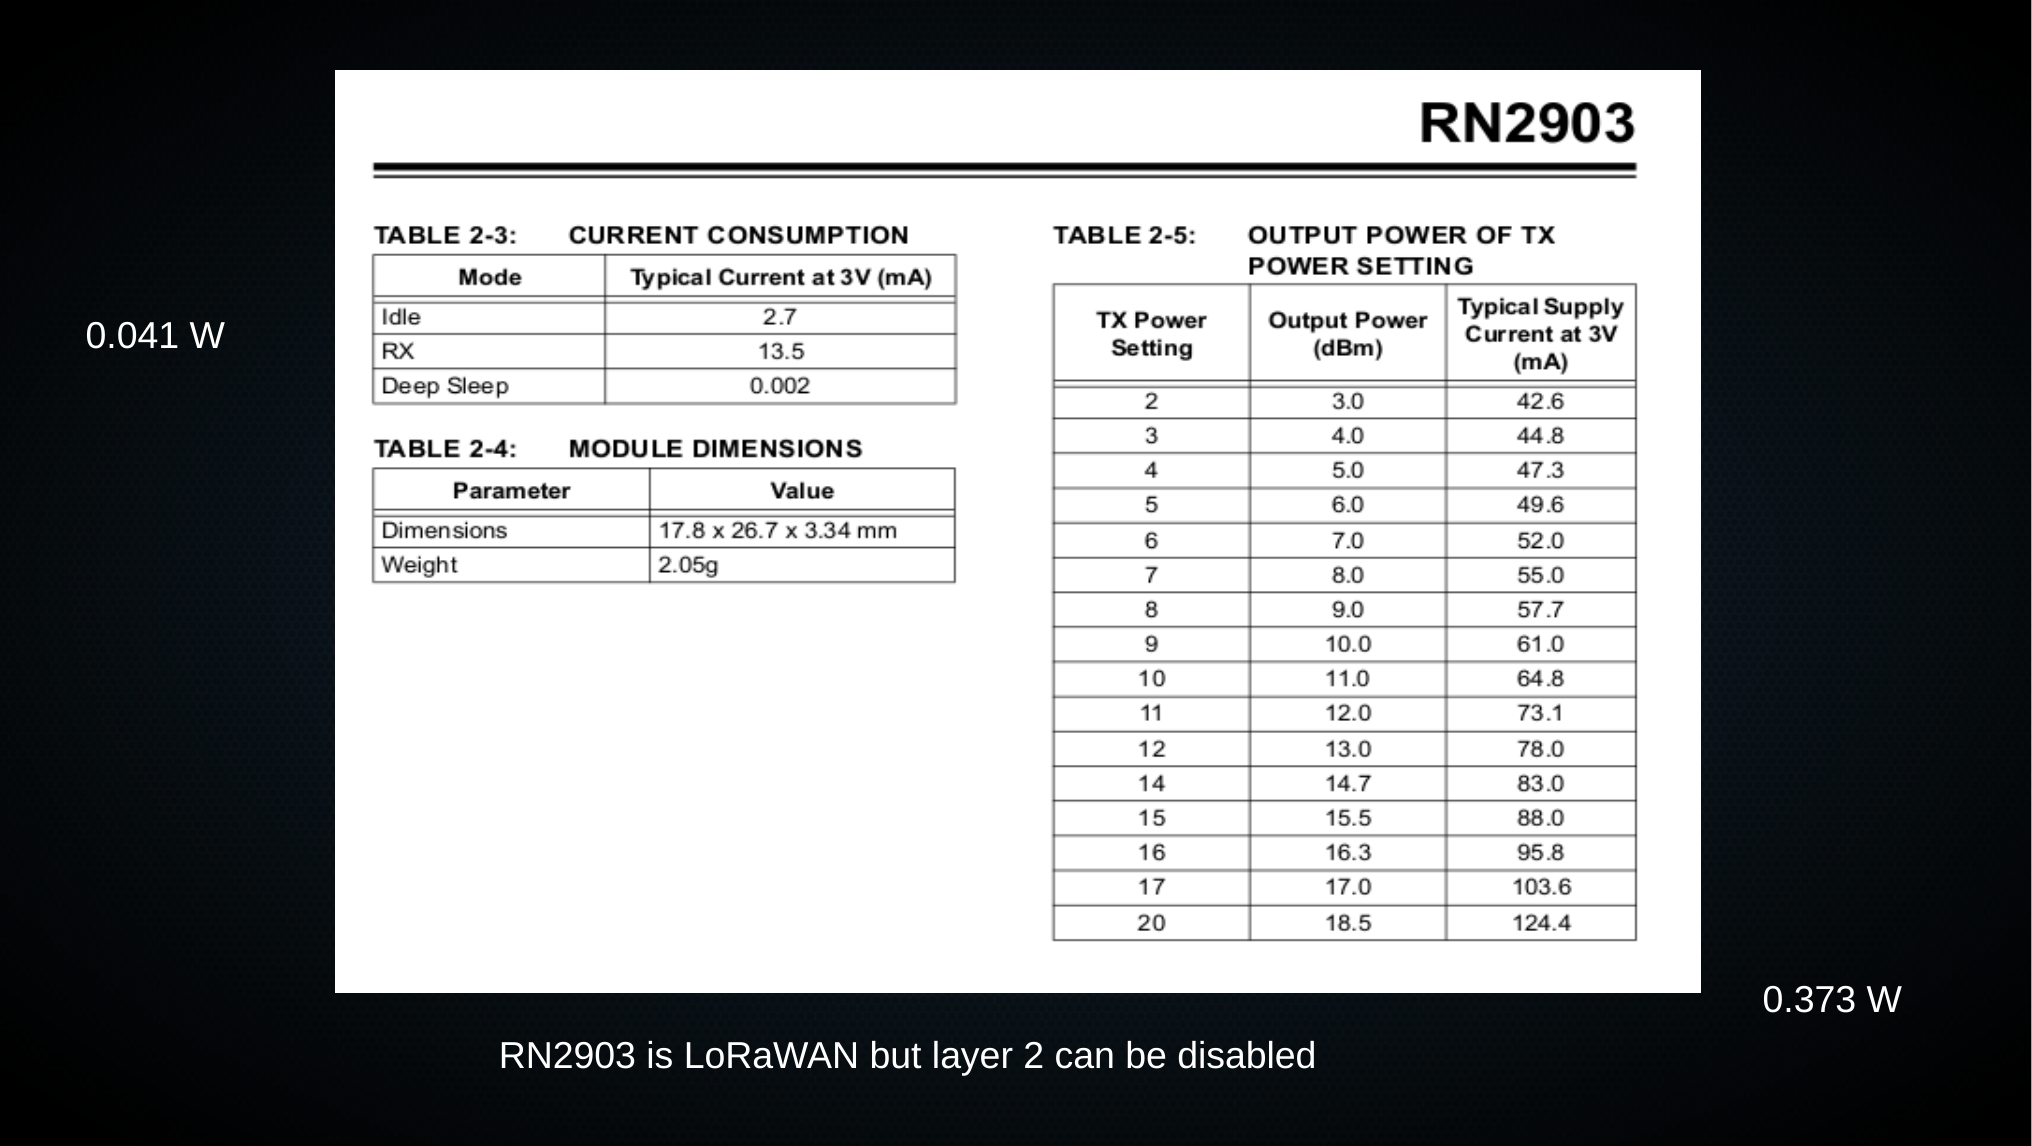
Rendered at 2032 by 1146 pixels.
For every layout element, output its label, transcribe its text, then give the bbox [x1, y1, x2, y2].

picture [0, 0, 2032, 1146]
text_box 0.041 W [70, 307, 319, 364]
text_box 0.373 W [1748, 970, 1997, 1028]
text_box RN2903 is LoRaWAN but layer 2 can be disabled [484, 1027, 1666, 1085]
